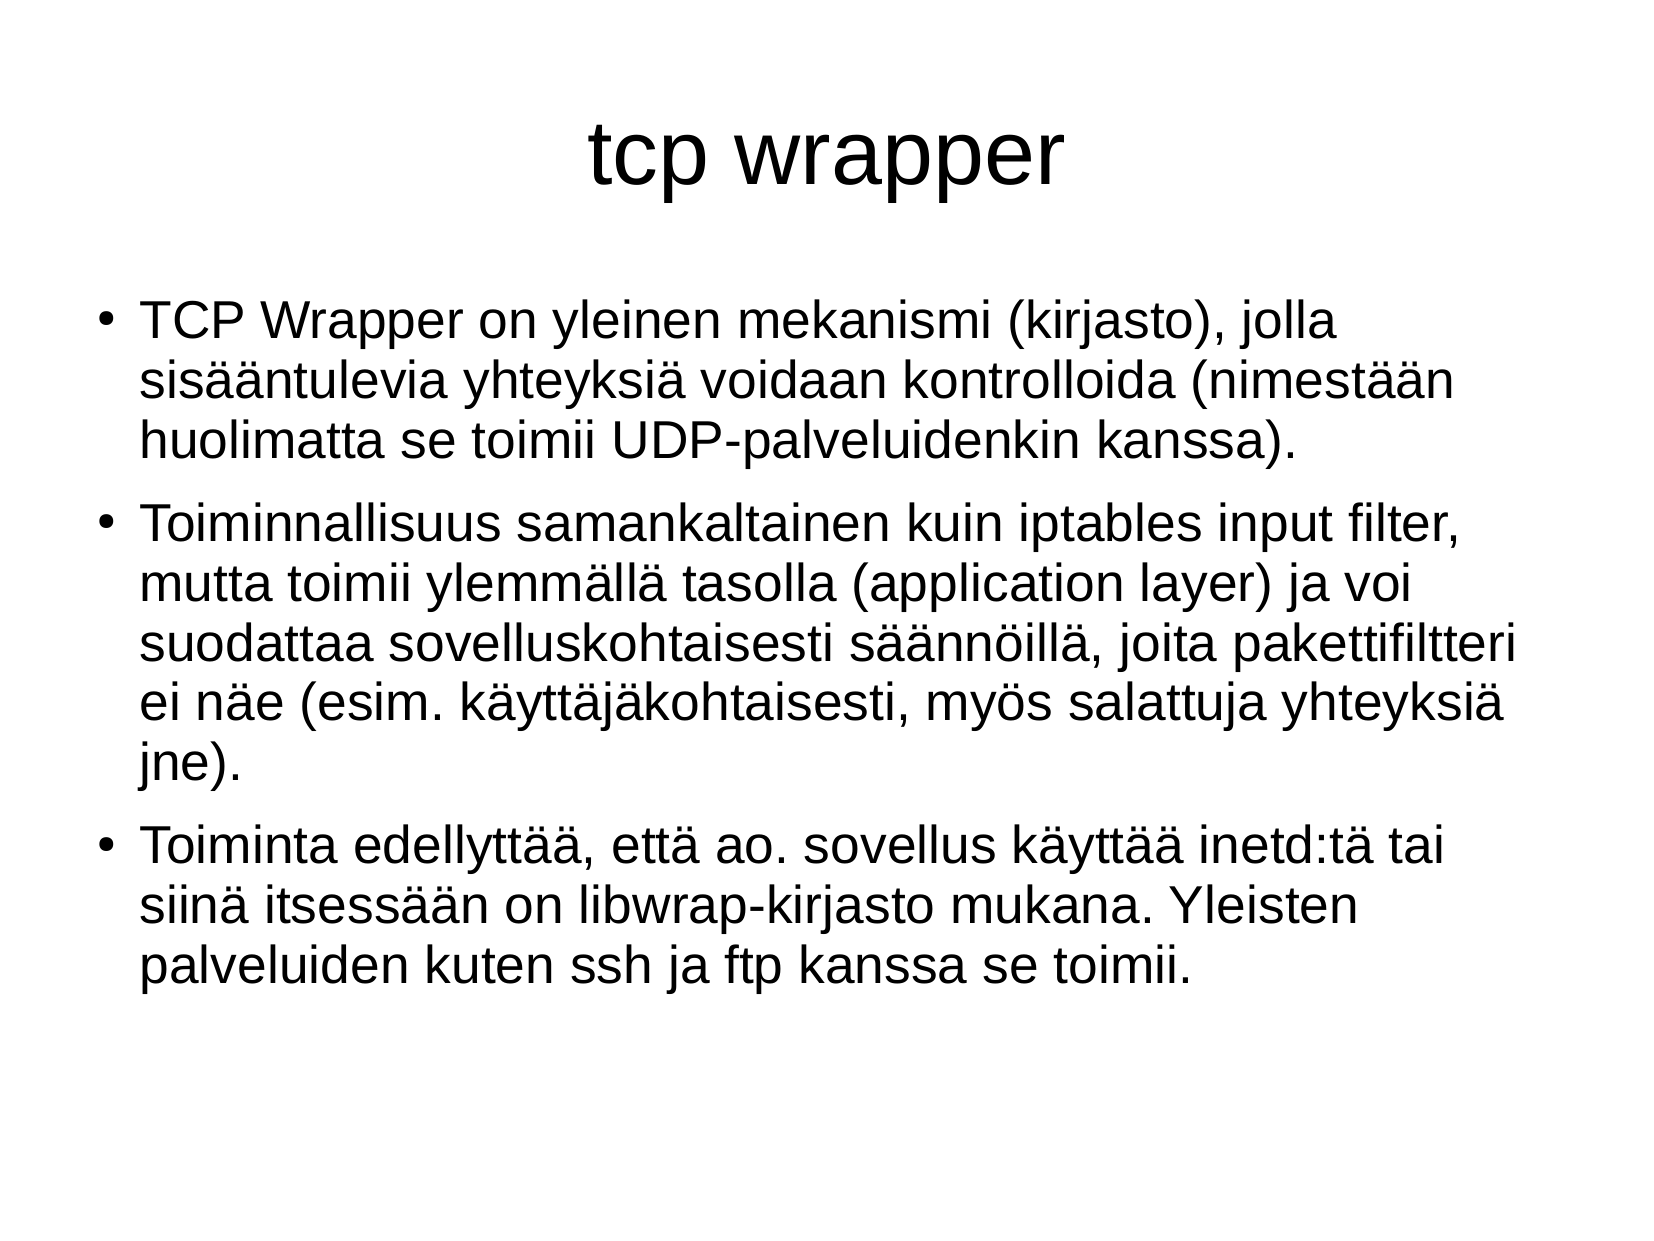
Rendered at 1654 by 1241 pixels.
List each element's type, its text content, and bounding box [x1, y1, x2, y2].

title tcp wrapper [82, 49, 1571, 257]
list TCP Wrapper on yleinen mekanismi (kirjasto), jolla sisääntulevia yhteyksiä voidaan kontrolloida (nimestään huolimatta se toimii UDP-palveluidenkin kanssa). Toiminnallisuus samankaltainen kuin iptables input filter, mutta toimii ylemmällä tasolla (application layer) ja voi suodattaa sovelluskohtaisesti säännöillä, joita pakettifiltteri ei näe (esim. käyttäjäkohtaisesti, myös salattuja yhteyksiä jne). Toiminta edellyttää, että ao. sovellus käyttää inetd:tä tai siinä itsessään on libwrap-kirjasto mukana. Yleisten palveluiden kuten ssh ja ftp kanssa se toimii. [82, 290, 1571, 1010]
